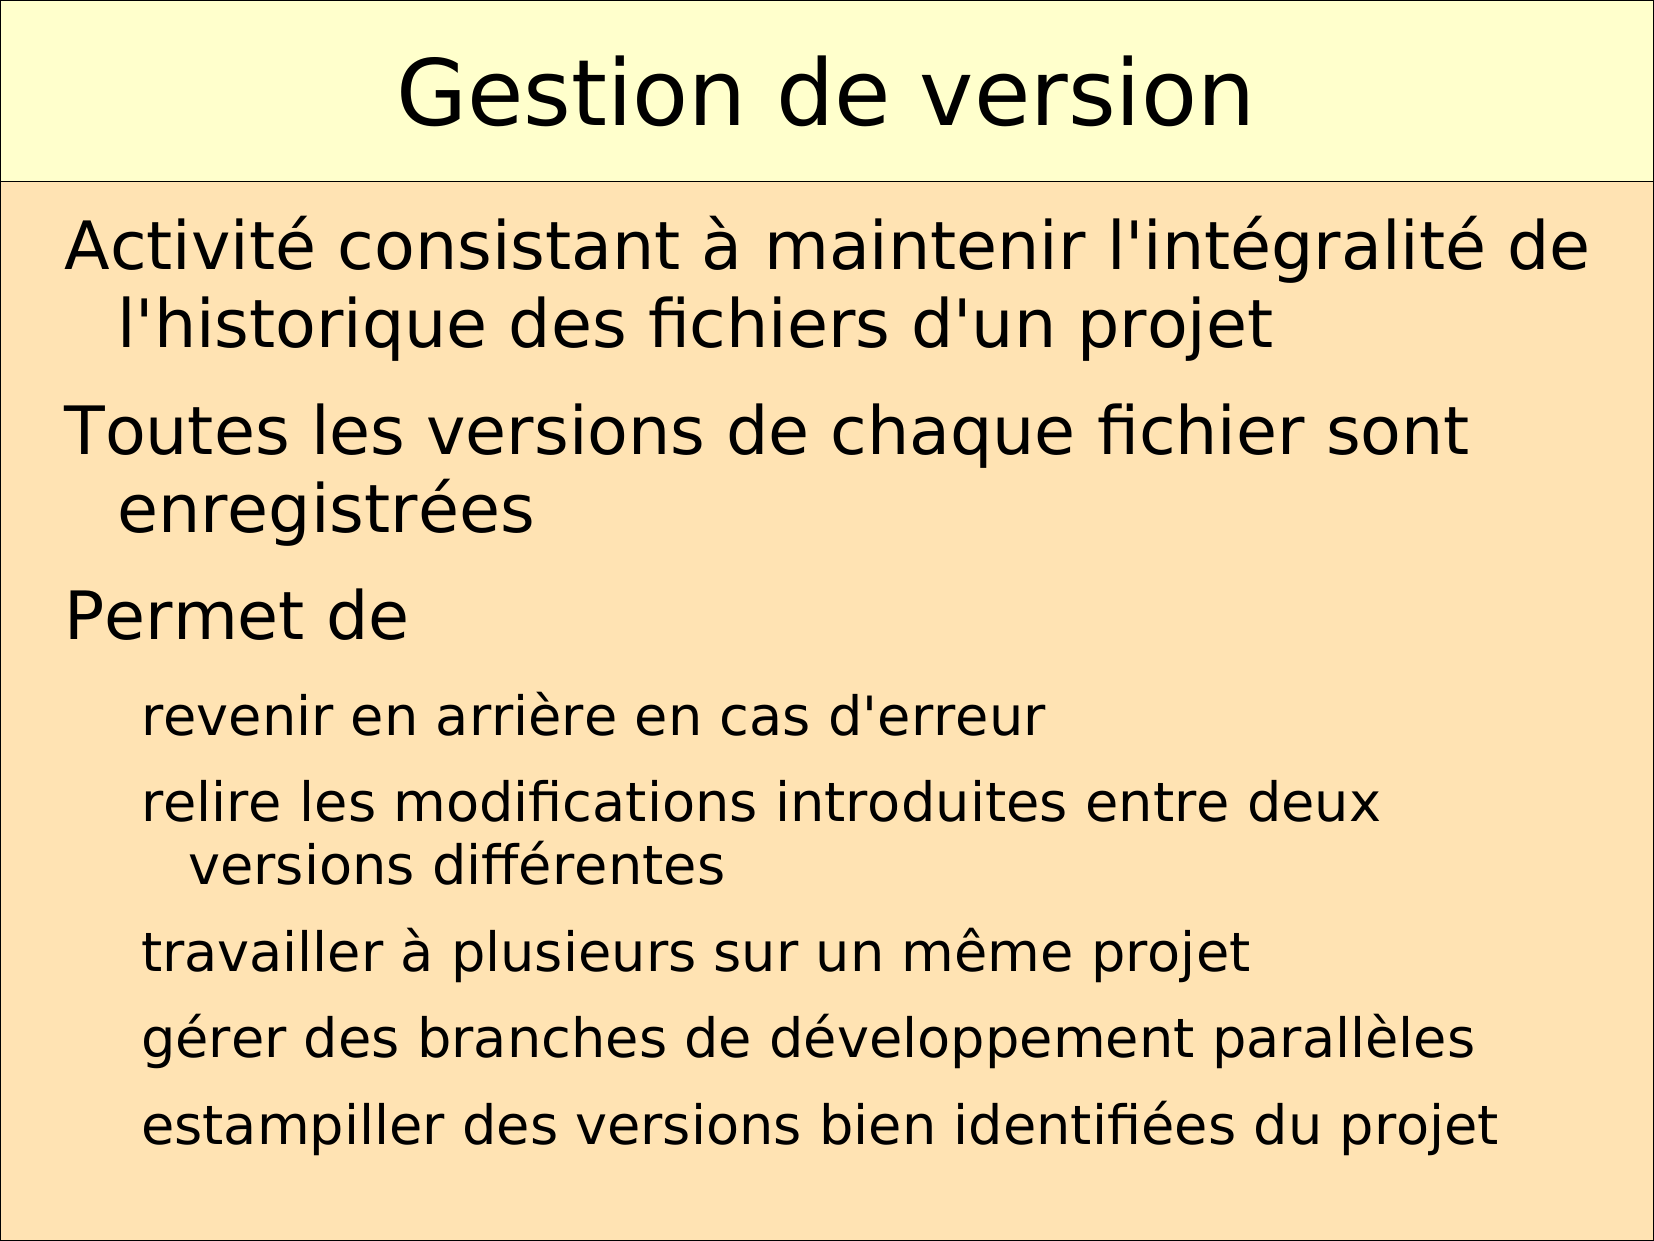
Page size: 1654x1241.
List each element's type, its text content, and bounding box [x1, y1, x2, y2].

title Gestion de version [0, 33, 1654, 154]
list Activité consistant à maintenir l'intégralité de l'historique des fichiers d'un projet Toutes les versions de chaque fichier sont enregistrées Permet de revenir en arrière en cas d'erreur relire les modifications introduites entre deux versions différentes travailler à plusieurs sur un même projet gérer des branches de développement parallèles estampiller des versions bien identifiées du projet [46, 207, 1599, 1202]
